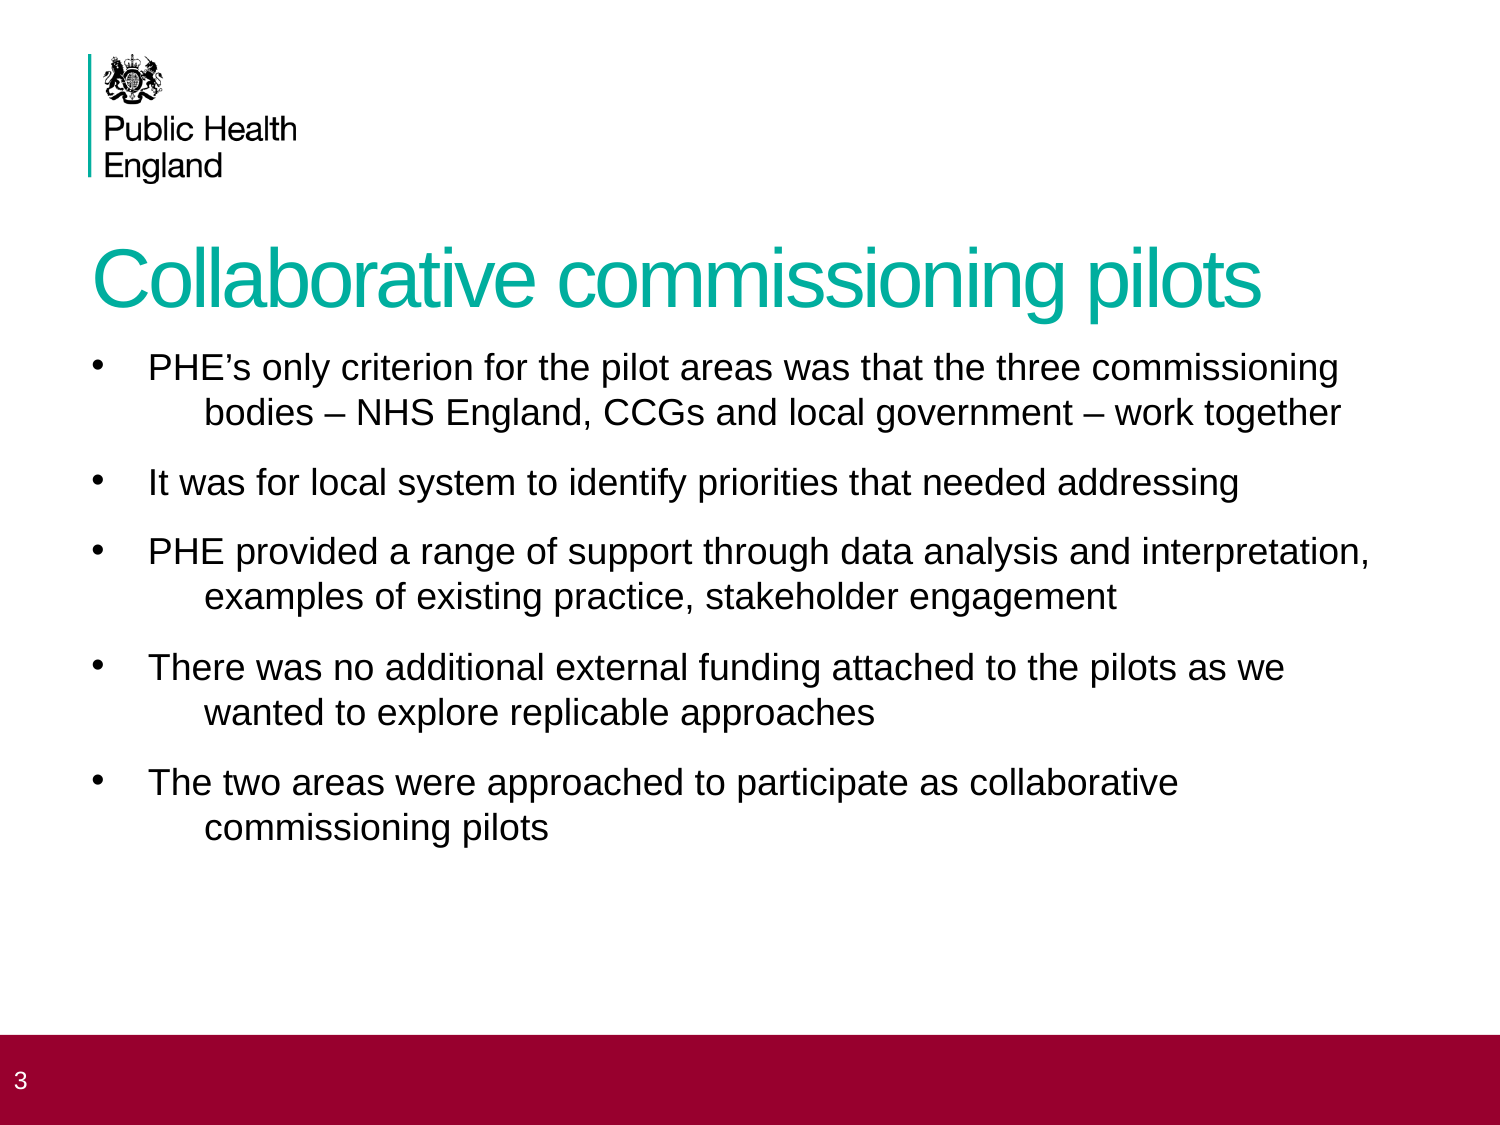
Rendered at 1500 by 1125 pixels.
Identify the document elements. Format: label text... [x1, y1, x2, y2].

list PHE’s only criterion for the pilot areas was that the three commissioning bodies – NHS England, CCGs and local government – work together It was for local system to identify priorities that needed addressing PHE provided a range of support through data analysis and interpretation, examples of existing practice, stakeholder engagement There was no additional external funding attached to the pilots as we wanted to explore replicable approaches The two areas were approached to participate as collaborative commissioning pilots [91, 342, 1409, 1010]
text_box [0, 1034, 1500, 1125]
title Collaborative commissioning pilots [91, 224, 1409, 331]
